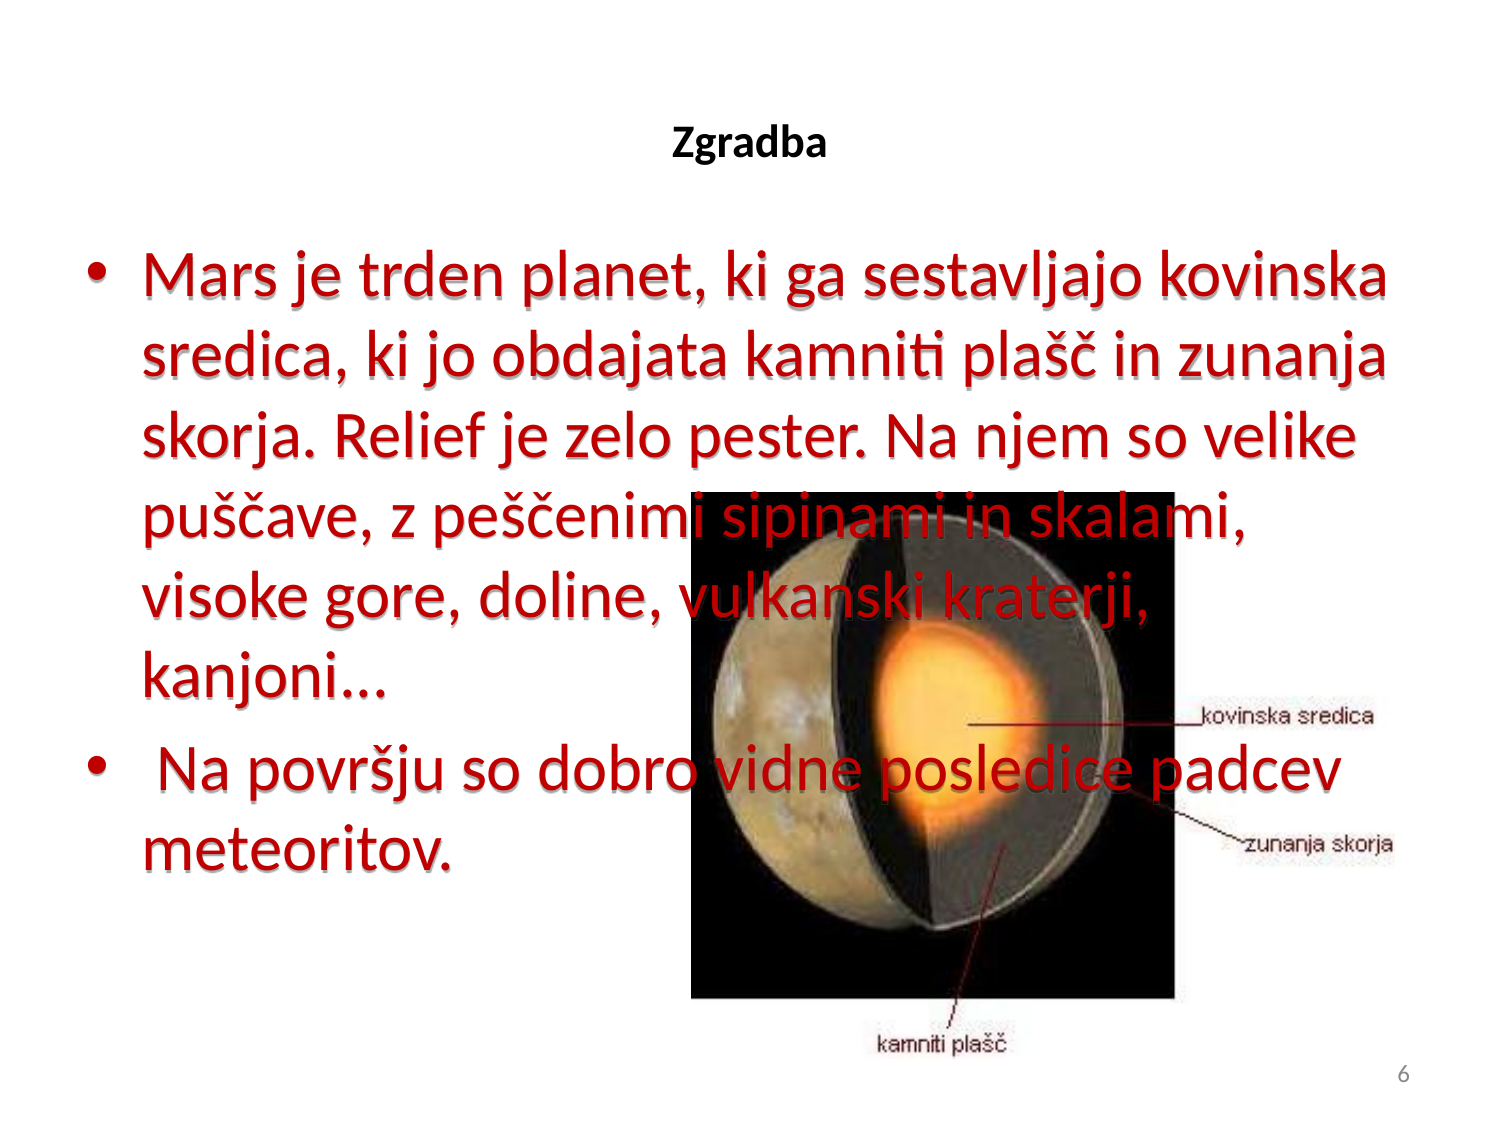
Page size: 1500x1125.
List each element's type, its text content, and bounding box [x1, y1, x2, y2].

list Mars je trden planet, ki ga sestavljajo kovinska sredica, ki jo obdajata kamniti plašč in zunanja skorja. Relief je zelo pester. Na njem so velike puščave, z peščenimi sipinami in skalami, visoke gore, doline, vulkanski kraterji, kanjoni... Na površju so dobro vidne posledice padcev meteoritov. [70, 222, 1421, 1086]
slide_number <number> [1074, 1042, 1425, 1103]
title Zgradba [75, 45, 1425, 233]
